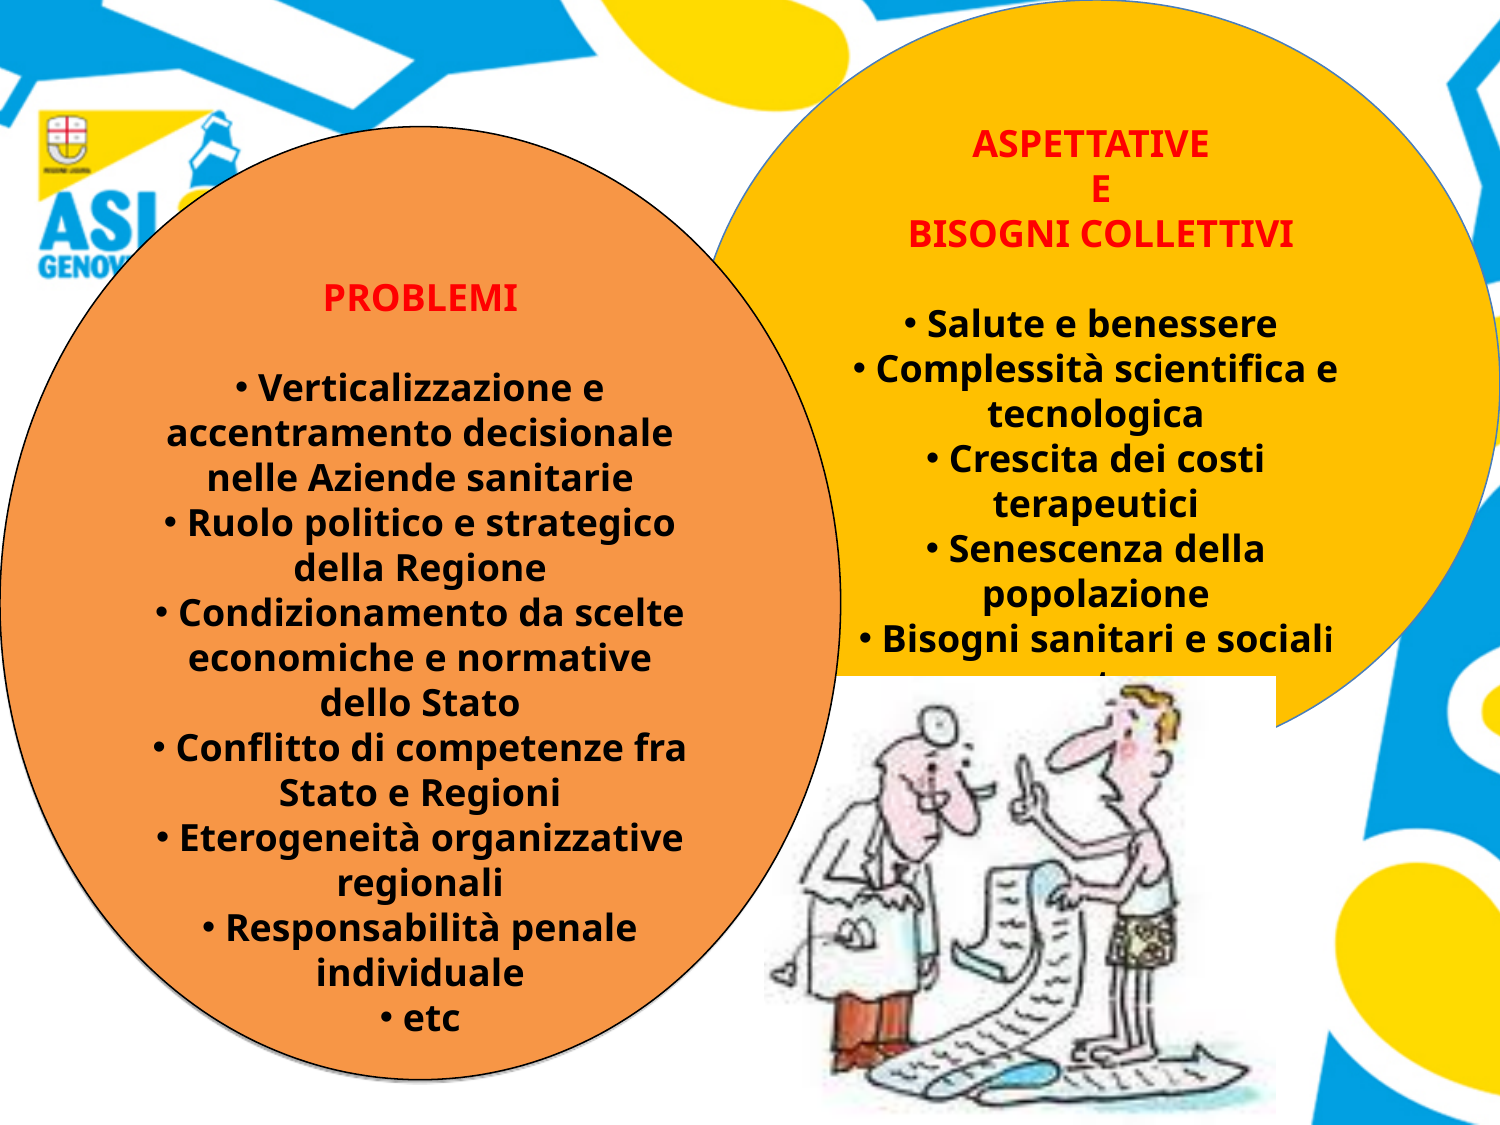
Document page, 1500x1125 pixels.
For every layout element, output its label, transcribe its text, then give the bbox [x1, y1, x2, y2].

text_box PROBLEMI Verticalizzazione e accentramento decisionale nelle Aziende sanitarie Ruolo politico e strategico della Regione Condizionamento da scelte economiche e normative dello Stato Conflitto di competenze fra Stato e Regioni Eterogeneità organizzative regionali Responsabilità penale individuale etc [0, 126, 841, 1080]
picture [764, 676, 1276, 1125]
text_box ASPETTATIVE E BISOGNI COLLETTIVI Salute e benessere Complessità scientifica e tecnologica Crescita dei costi terapeutici Senescenza della popolazione Bisogni sanitari e sociali etc [713, 0, 1500, 728]
